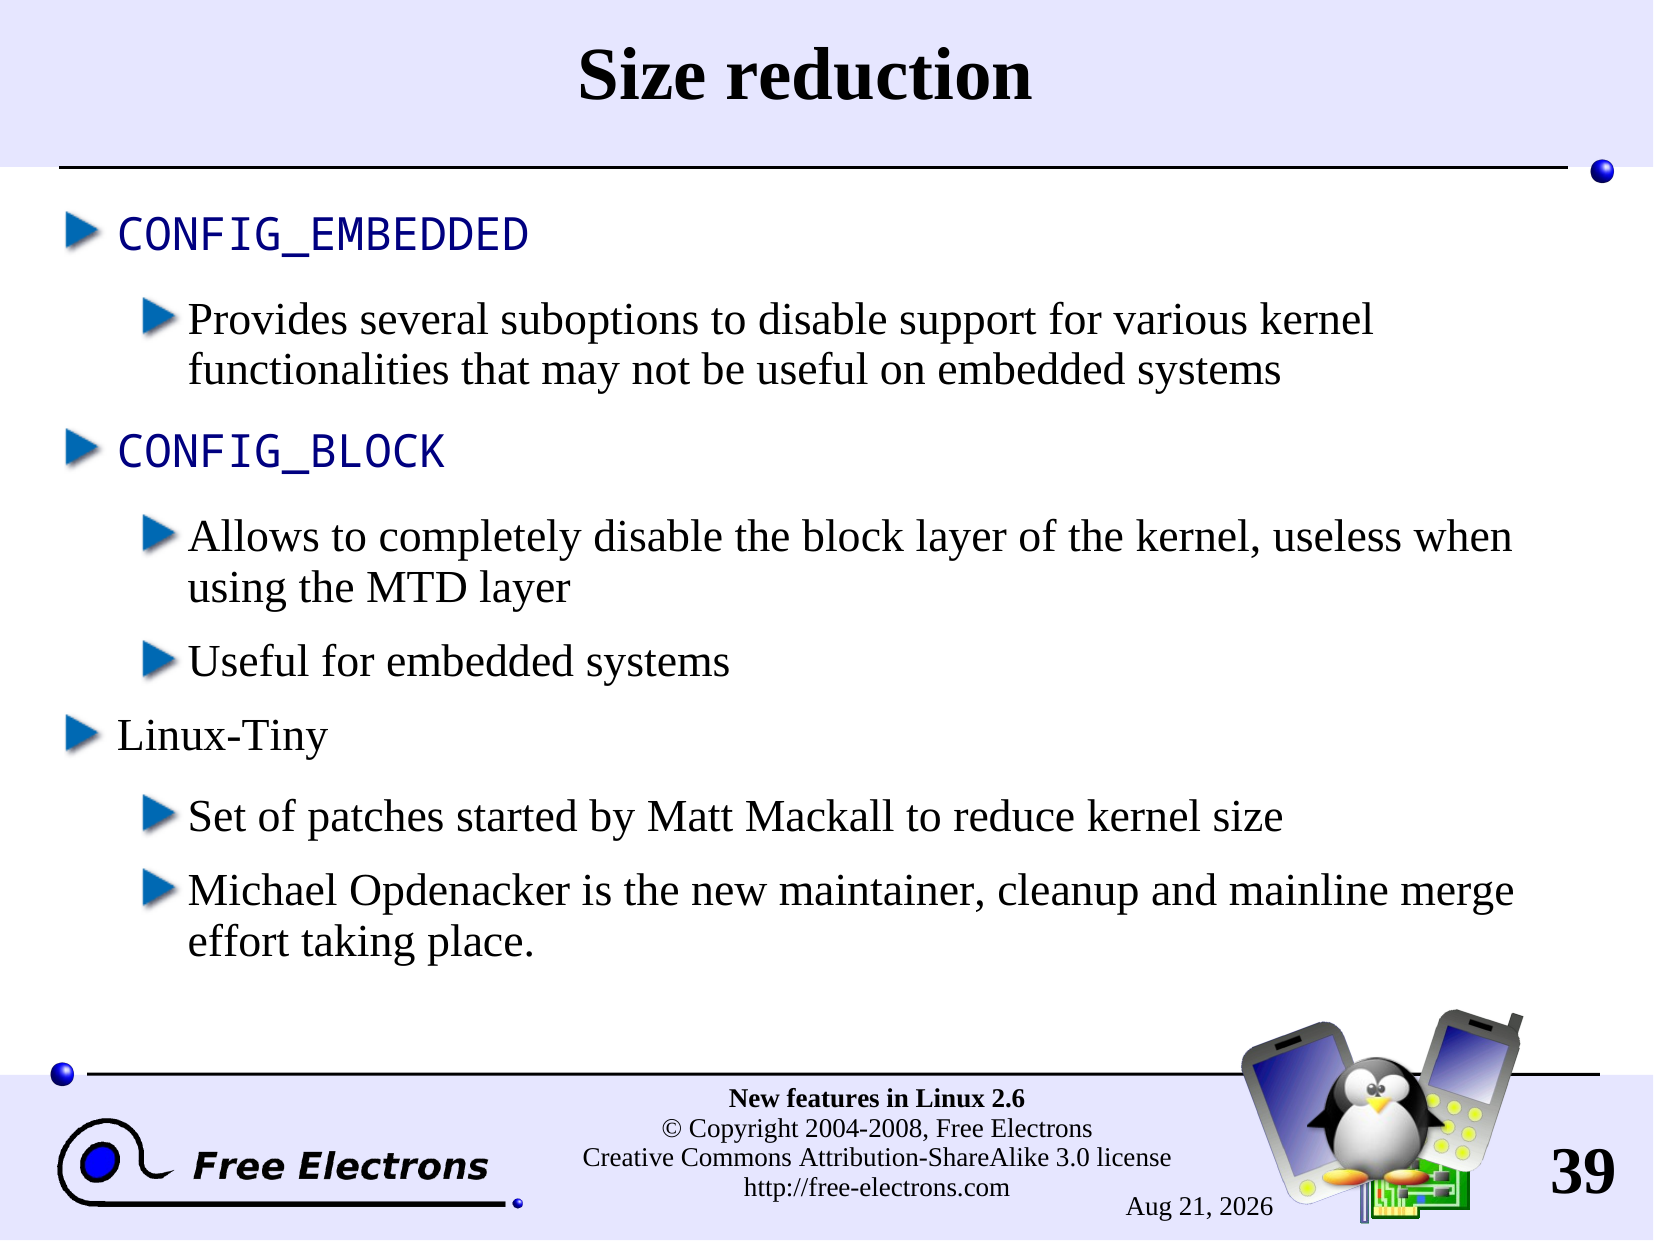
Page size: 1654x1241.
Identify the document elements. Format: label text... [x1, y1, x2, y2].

picture [1226, 1052, 1526, 1241]
picture [50, 1107, 527, 1216]
list CONFIG_EMBEDDED Provides several suboptions to disable support for various kernel functionalities that may not be useful on embedded systems CONFIG_BLOCK Allows to completely disable the block layer of the kernel, useless when using the MTD layer Useful for embedded systems Linux-Tiny Set of patches started by Matt Mackall to reduce kernel size Michael Opdenacker is the new maintainer, cleanup and mainline merge effort taking place. [46, 201, 1621, 1052]
title Size reduction [60, 25, 1551, 124]
